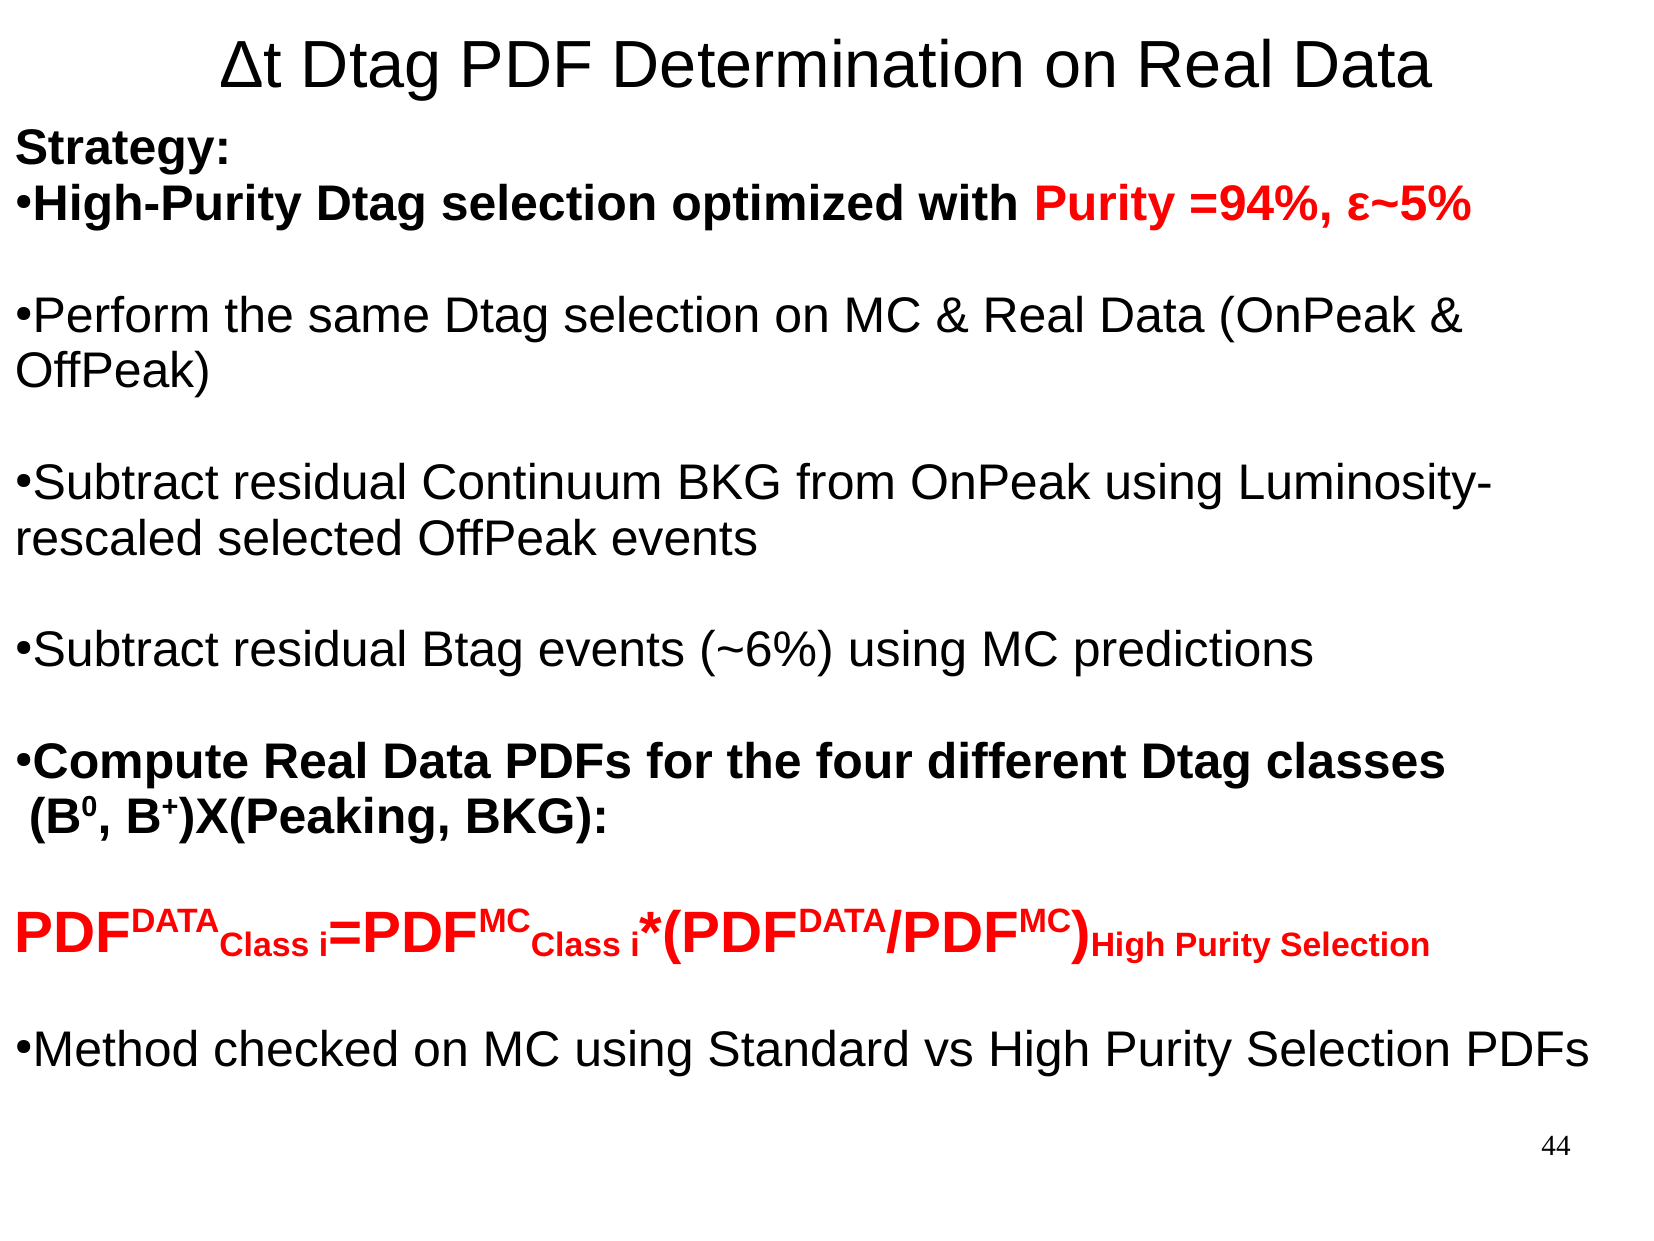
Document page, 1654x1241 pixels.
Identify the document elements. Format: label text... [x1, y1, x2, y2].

text_box Strategy: High-Purity Dtag selection optimized with Purity =94%, ε~5% Perform the same Dtag selection on MC & Real Data (OnPeak & OffPeak) Subtract residual Continuum BKG from OnPeak using Luminosity-rescaled selected OffPeak events Subtract residual Btag events (~6%) using MC predictions Compute Real Data PDFs for the four different Dtag classes (B0, B+)X(Peaking, BKG): PDFDATAClass i=PDFMCClass i*(PDFDATA/PDFMC)High Purity Selection Method checked on MC using Standard vs High Purity Selection PDFs [0, 112, 1636, 1164]
title Δt Dtag PDF Determination on Real Data [0, 0, 1654, 161]
